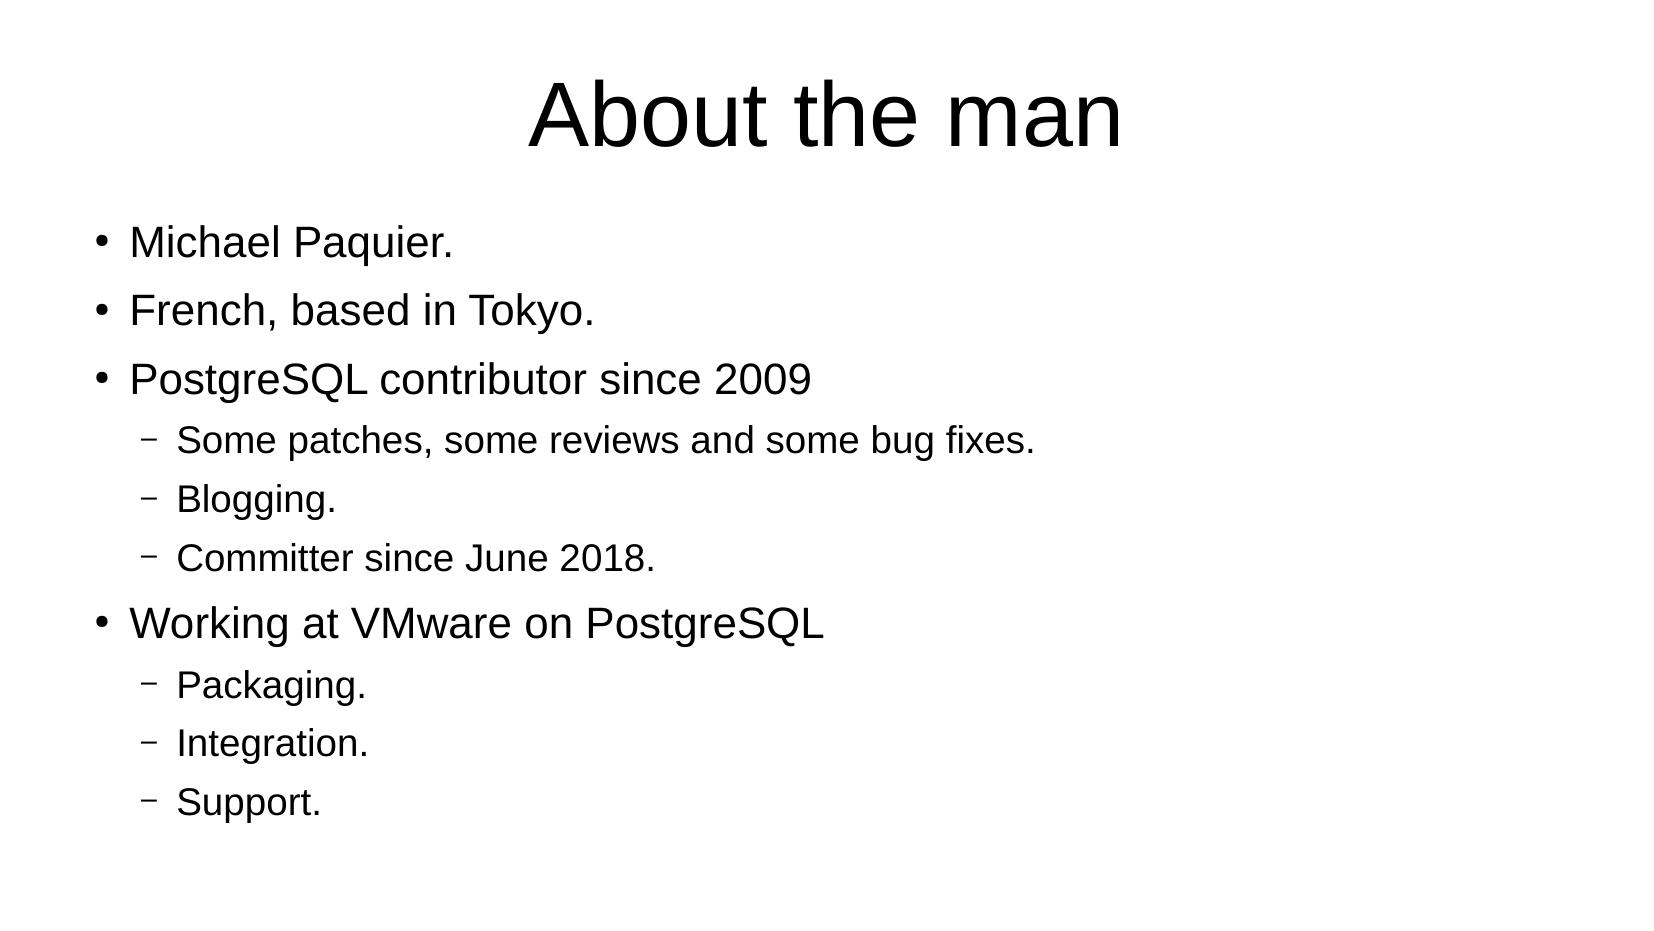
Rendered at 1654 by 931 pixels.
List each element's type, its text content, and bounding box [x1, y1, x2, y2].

list Michael Paquier. French, based in Tokyo. PostgreSQL contributor since 2009 Some patches, some reviews and some bug fixes. Blogging. Committer since June 2018. Working at VMware on PostgreSQL Packaging. Integration. Support. [82, 217, 1571, 826]
title About the man [82, 37, 1571, 193]
